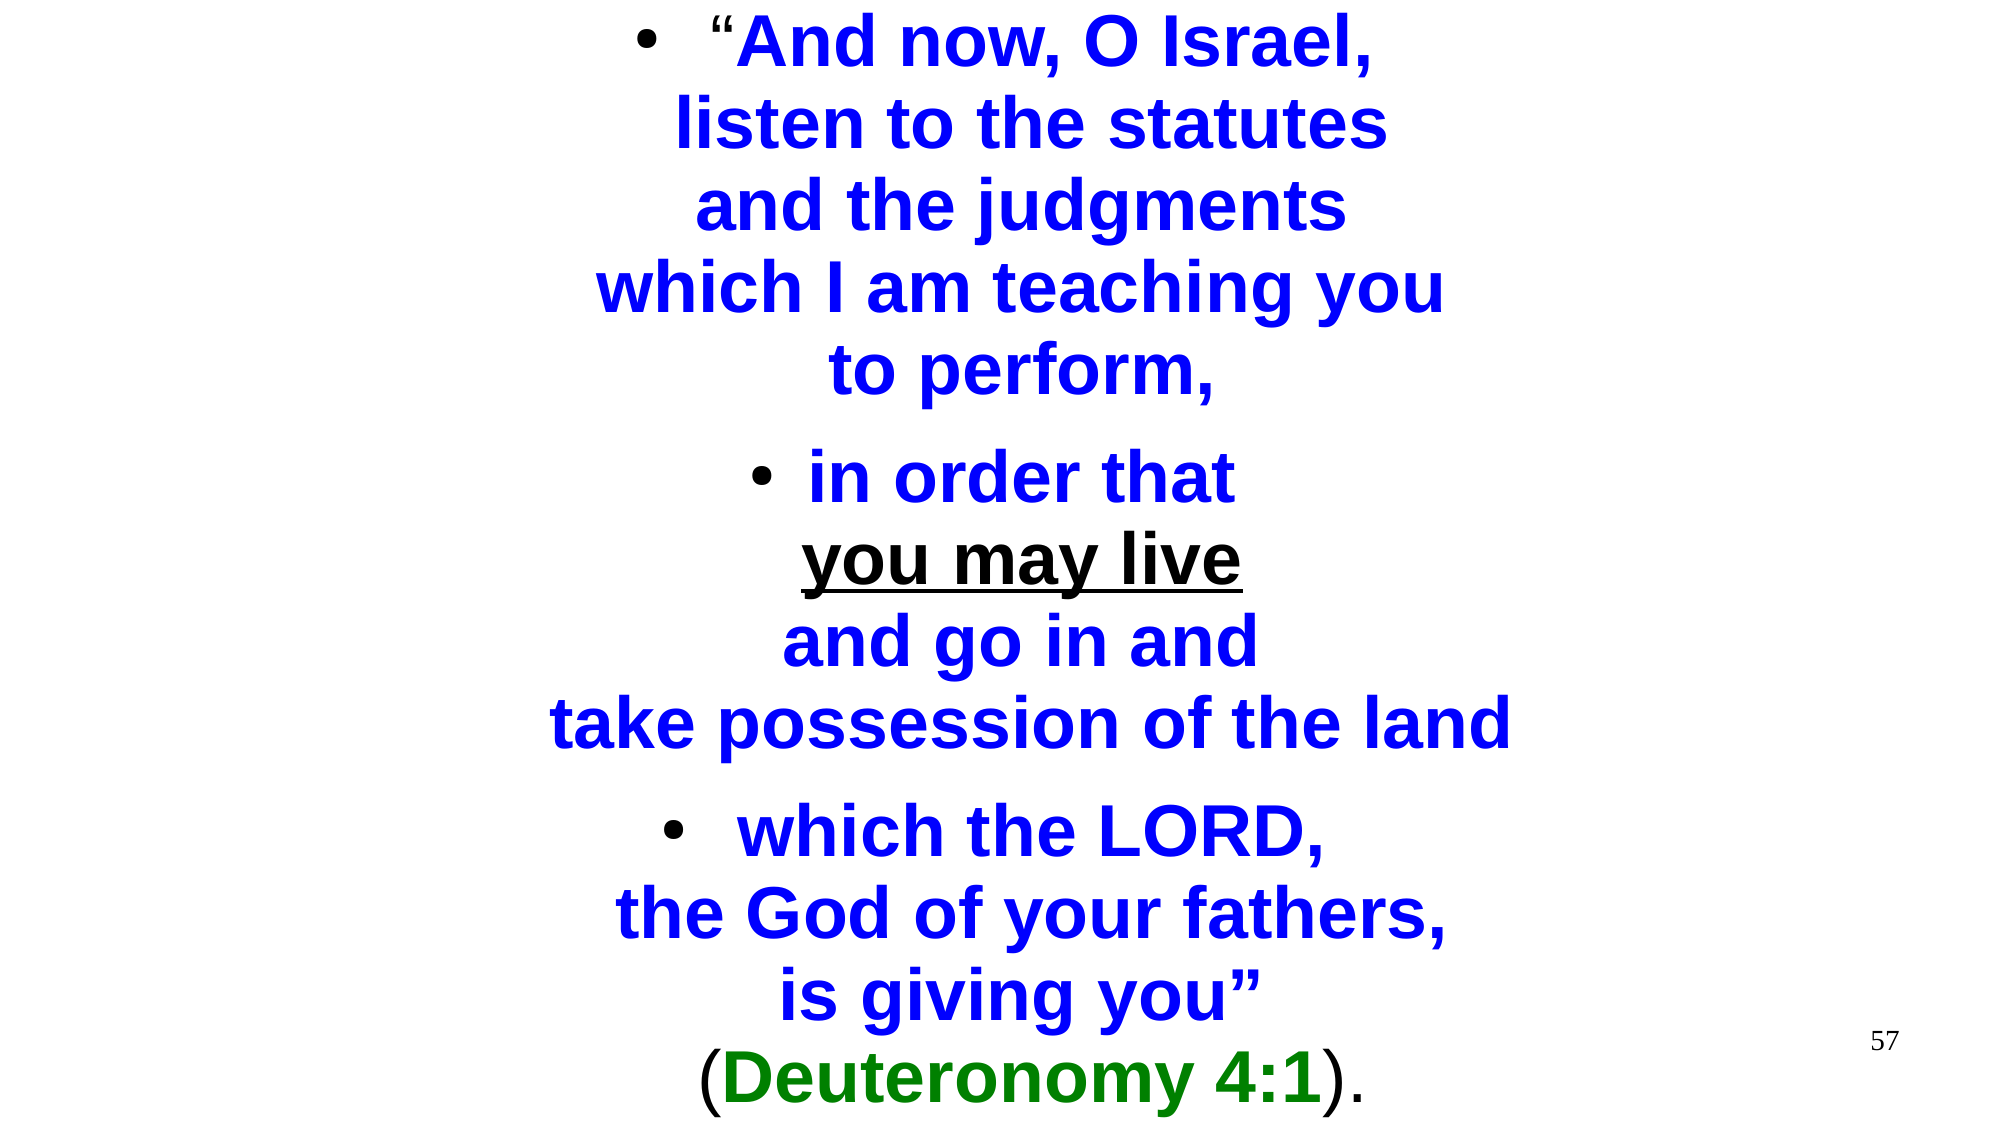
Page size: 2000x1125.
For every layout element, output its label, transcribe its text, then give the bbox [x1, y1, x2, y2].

list “And now, O Israel, listen to the statutes and the judgments which I am teaching you to perform, in order that you may live and go in and take possession of the land which the LORD, the God of your fathers, is giving you” (Deuteronomy 4:1). [0, 0, 1996, 1123]
